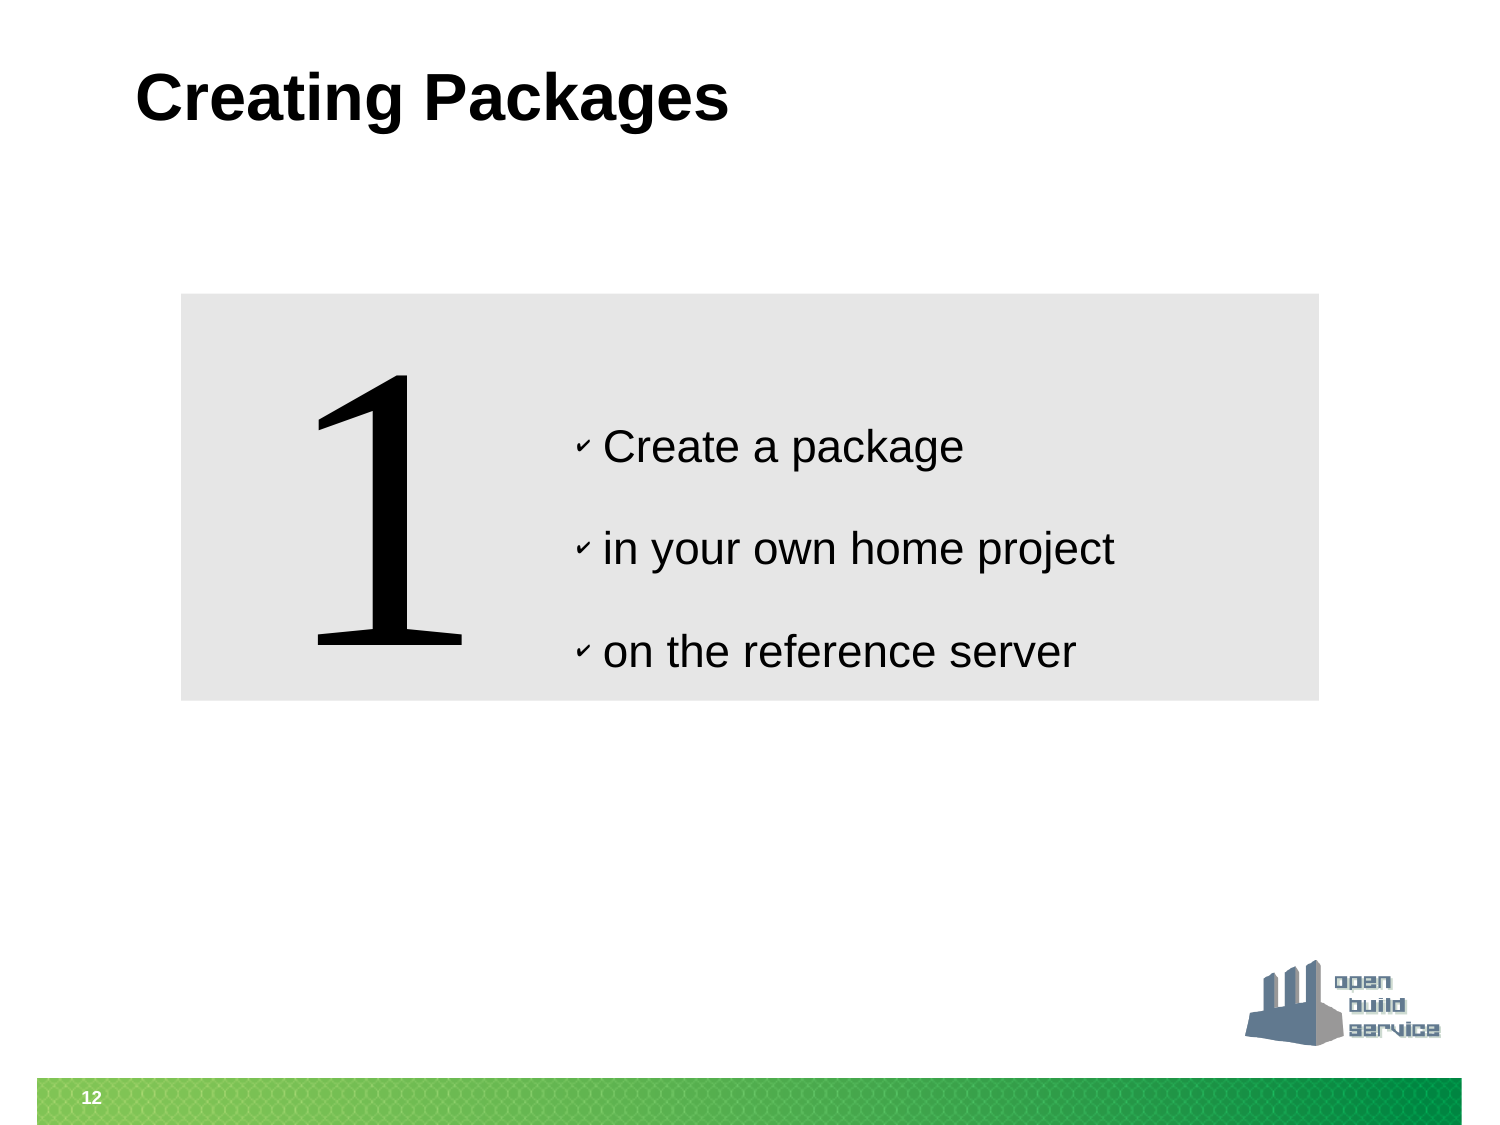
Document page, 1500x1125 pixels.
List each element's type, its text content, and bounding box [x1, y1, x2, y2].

text_box Create a package in your own home project on the reference server [576, 369, 1116, 626]
title Creating Packages [135, 41, 1372, 204]
text_box [534, 293, 1319, 701]
picture [37, 1078, 1462, 1125]
text_box [181, 293, 282, 701]
picture [1245, 960, 1441, 1046]
text_box 1 [282, 258, 534, 716]
